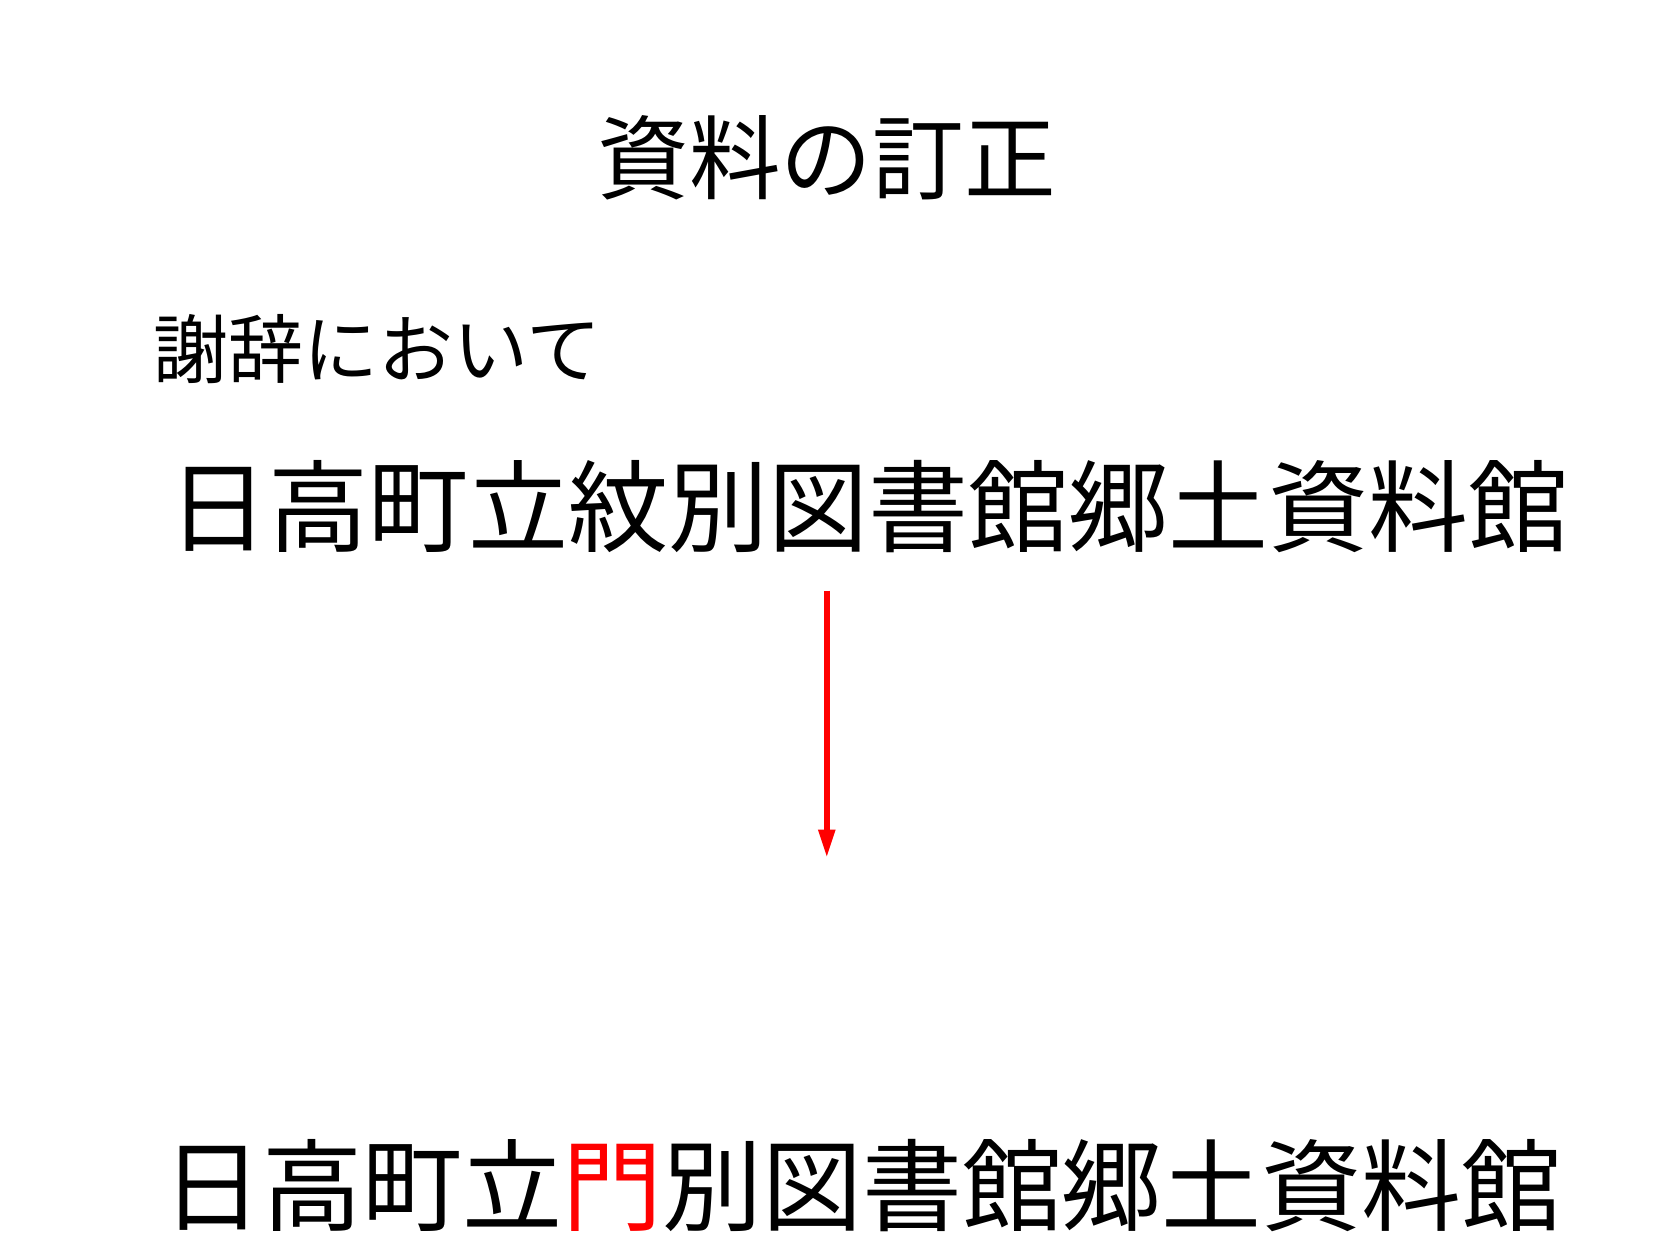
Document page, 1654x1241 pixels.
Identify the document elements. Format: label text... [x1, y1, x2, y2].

list 謝辞において 日高町立紋別図書館郷土資料館 日高町立門別図書館郷土資料館 [82, 290, 1571, 1094]
title 資料の訂正 [82, 56, 1571, 250]
